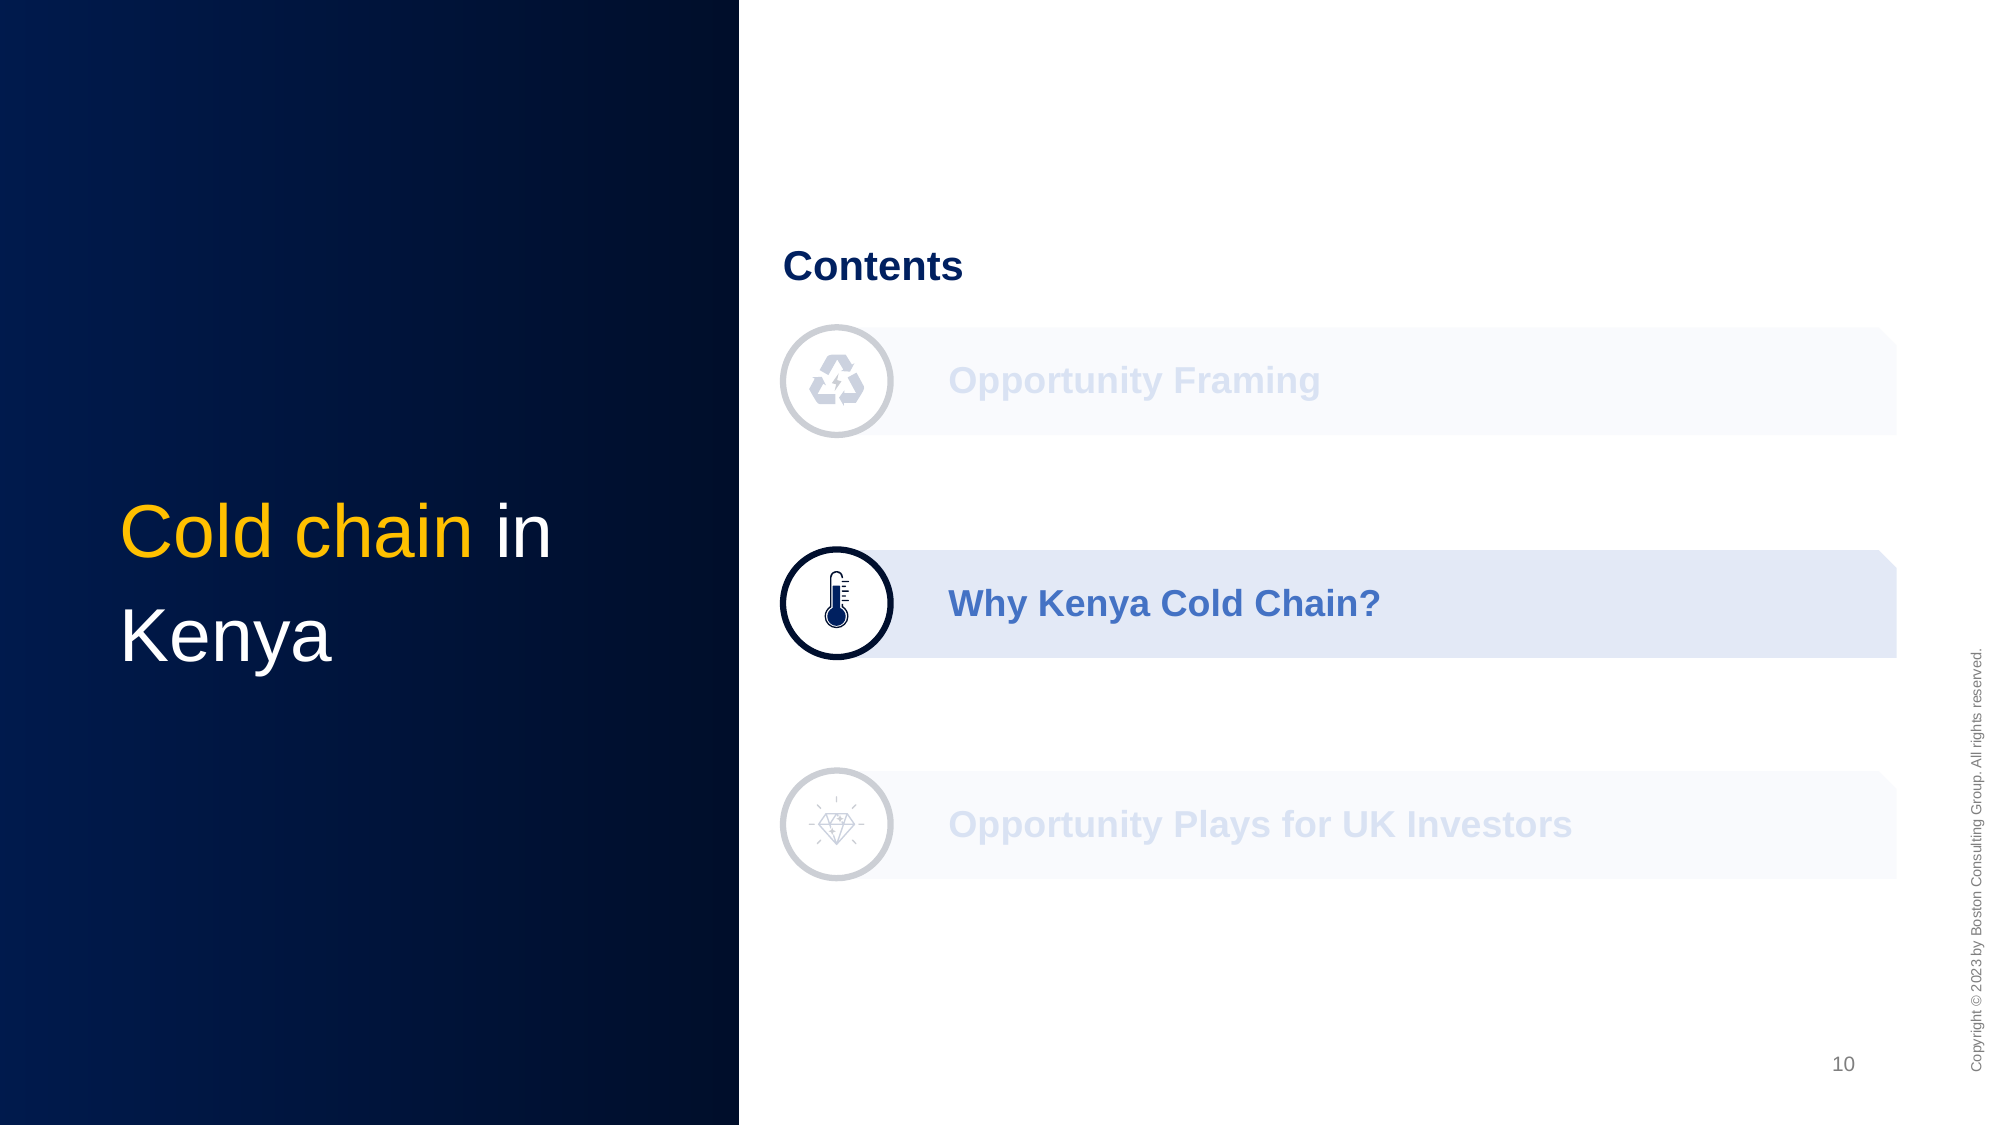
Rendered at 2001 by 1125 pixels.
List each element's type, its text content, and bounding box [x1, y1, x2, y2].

text_box [0, 0, 739, 1125]
text_box [758, 730, 1915, 928]
text_box Contents [783, 232, 1897, 303]
text_box [783, 549, 948, 658]
text_box Cold chain in Kenya [103, 461, 665, 678]
text_box [758, 311, 1915, 508]
text_box Why Kenya Cold Chain? [948, 550, 1897, 658]
